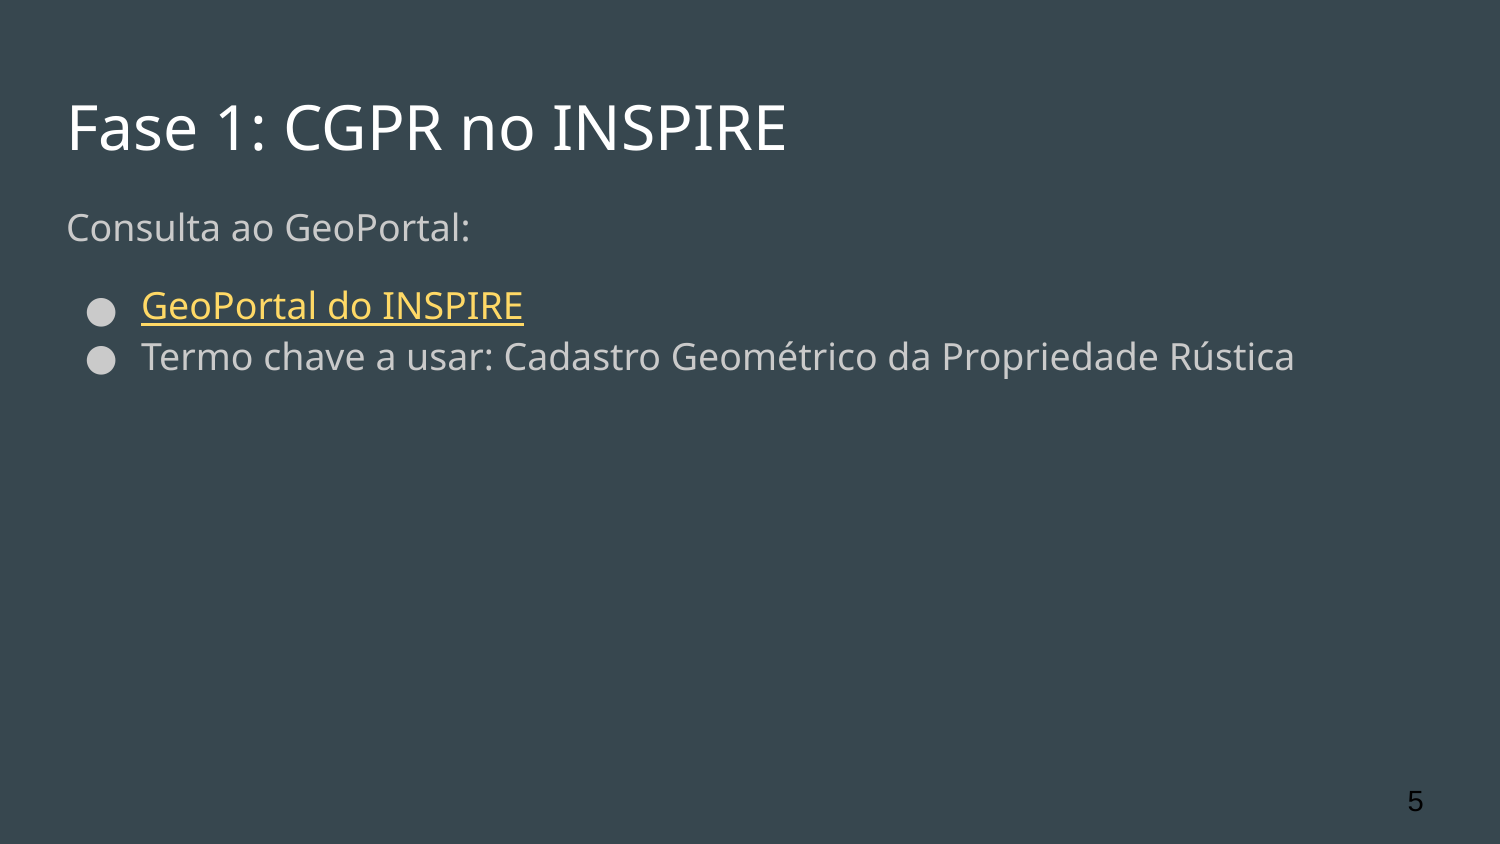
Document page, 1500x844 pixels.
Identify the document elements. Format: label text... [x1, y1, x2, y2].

list Consulta ao GeoPortal: GeoPortal do INSPIRE Termo chave a usar: Cadastro Geométrico da Propriedade Rústica [51, 189, 1449, 750]
title Fase 1: CGPR no INSPIRE [51, 72, 1449, 167]
slide_number <number> [1392, 767, 1483, 833]
